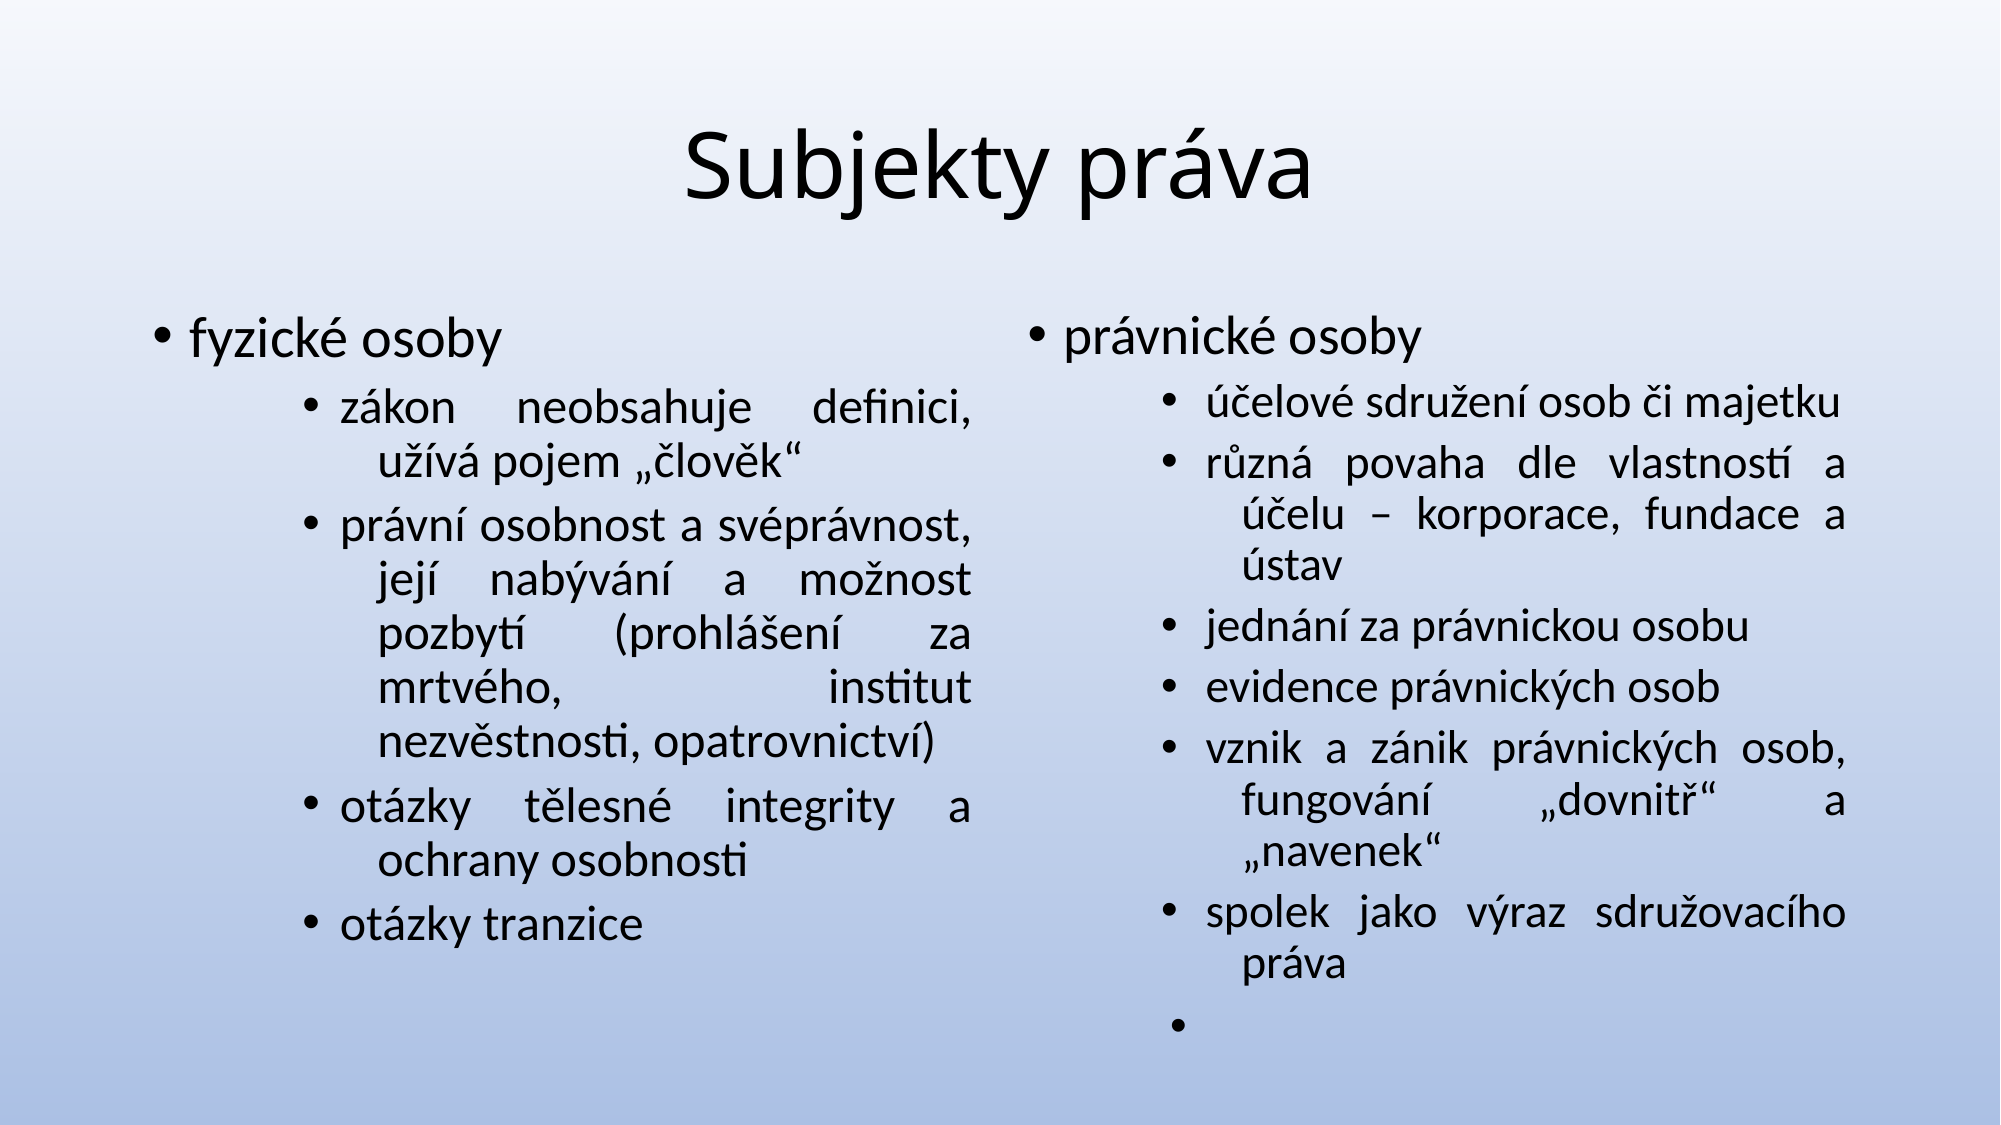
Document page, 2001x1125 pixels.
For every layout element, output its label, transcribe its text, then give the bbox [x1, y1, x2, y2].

list právnické osoby účelové sdružení osob či majetku různá povaha dle vlastností a účelu – korporace, fundace a ústav jednání za právnickou osobu evidence právnických osob vznik a zánik právnických osob, fungování „dovnitř“ a „navenek“ spolek jako výraz sdružovacího práva [1012, 299, 1863, 1014]
list fyzické osoby zákon neobsahuje definici, užívá pojem „člověk“ právní osobnost a svéprávnost, její nabývání a možnost pozbytí (prohlášení za mrtvého, institut nezvěstnosti, opatrovnictví) otázky tělesné integrity a ochrany osobnosti otázky tranzice [137, 299, 988, 1014]
title Subjekty práva [137, 59, 1863, 278]
